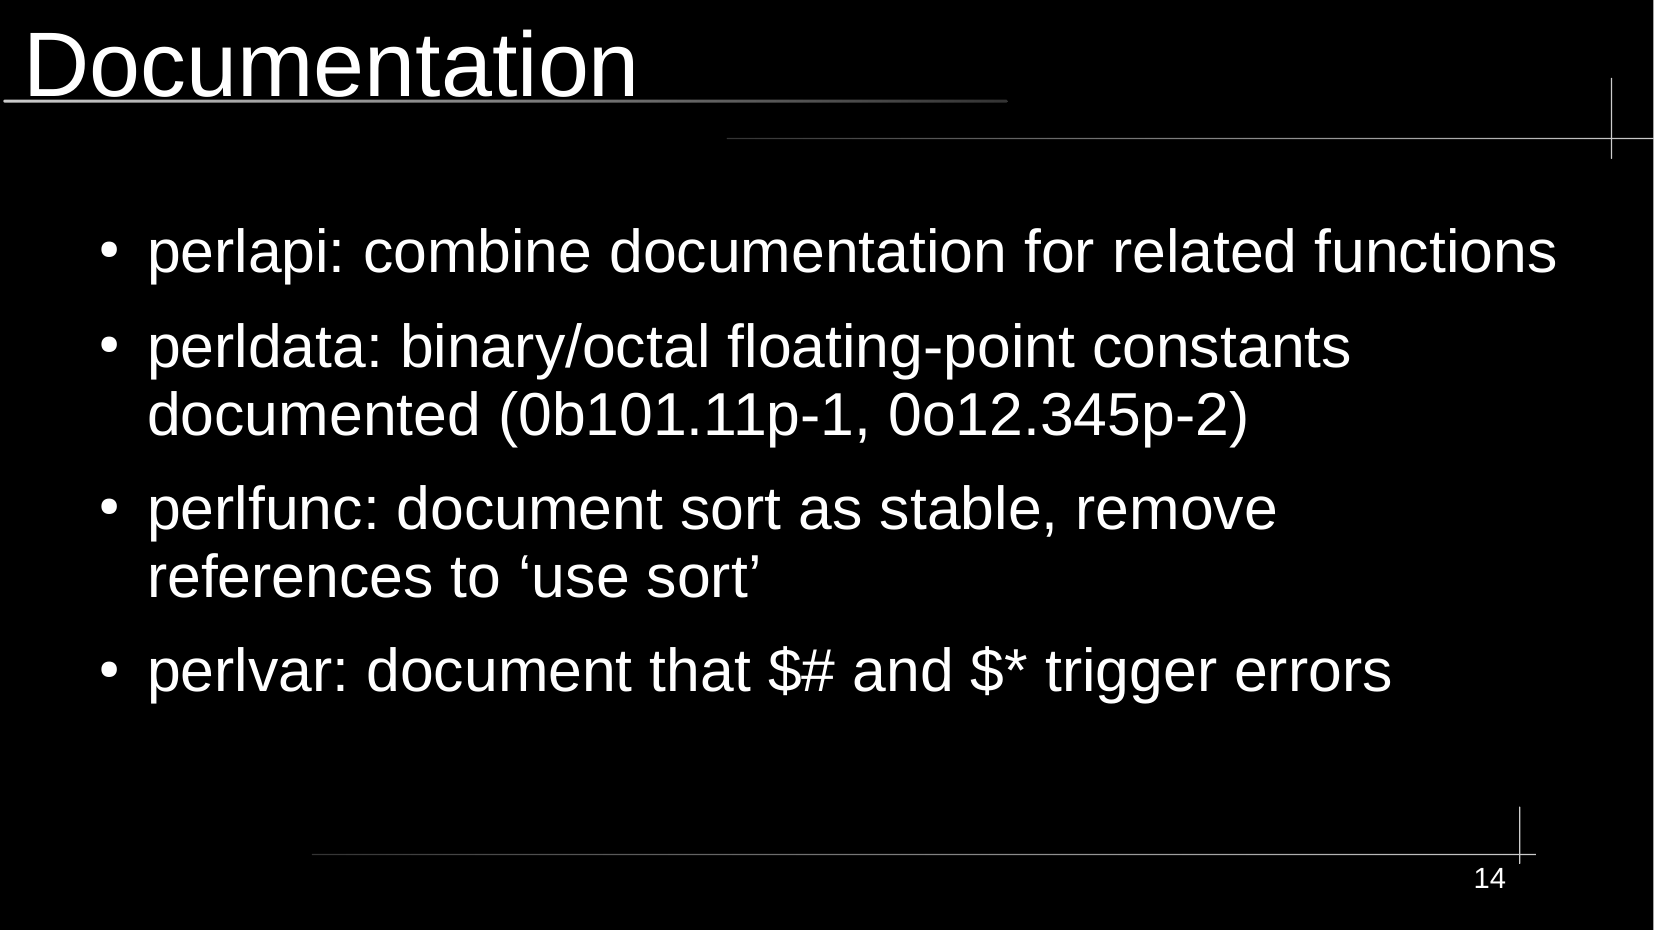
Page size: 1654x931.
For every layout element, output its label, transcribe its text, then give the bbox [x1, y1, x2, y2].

list perlapi: combine documentation for related functions perldata: binary/octal floating-point constants documented (0b101.11p-1, 0o12.345p-2) perlfunc: document sort as stable, remove references to ‘use sort’ perlvar: document that $# and $* trigger errors [82, 217, 1571, 758]
title Documentation [23, 11, 1589, 119]
